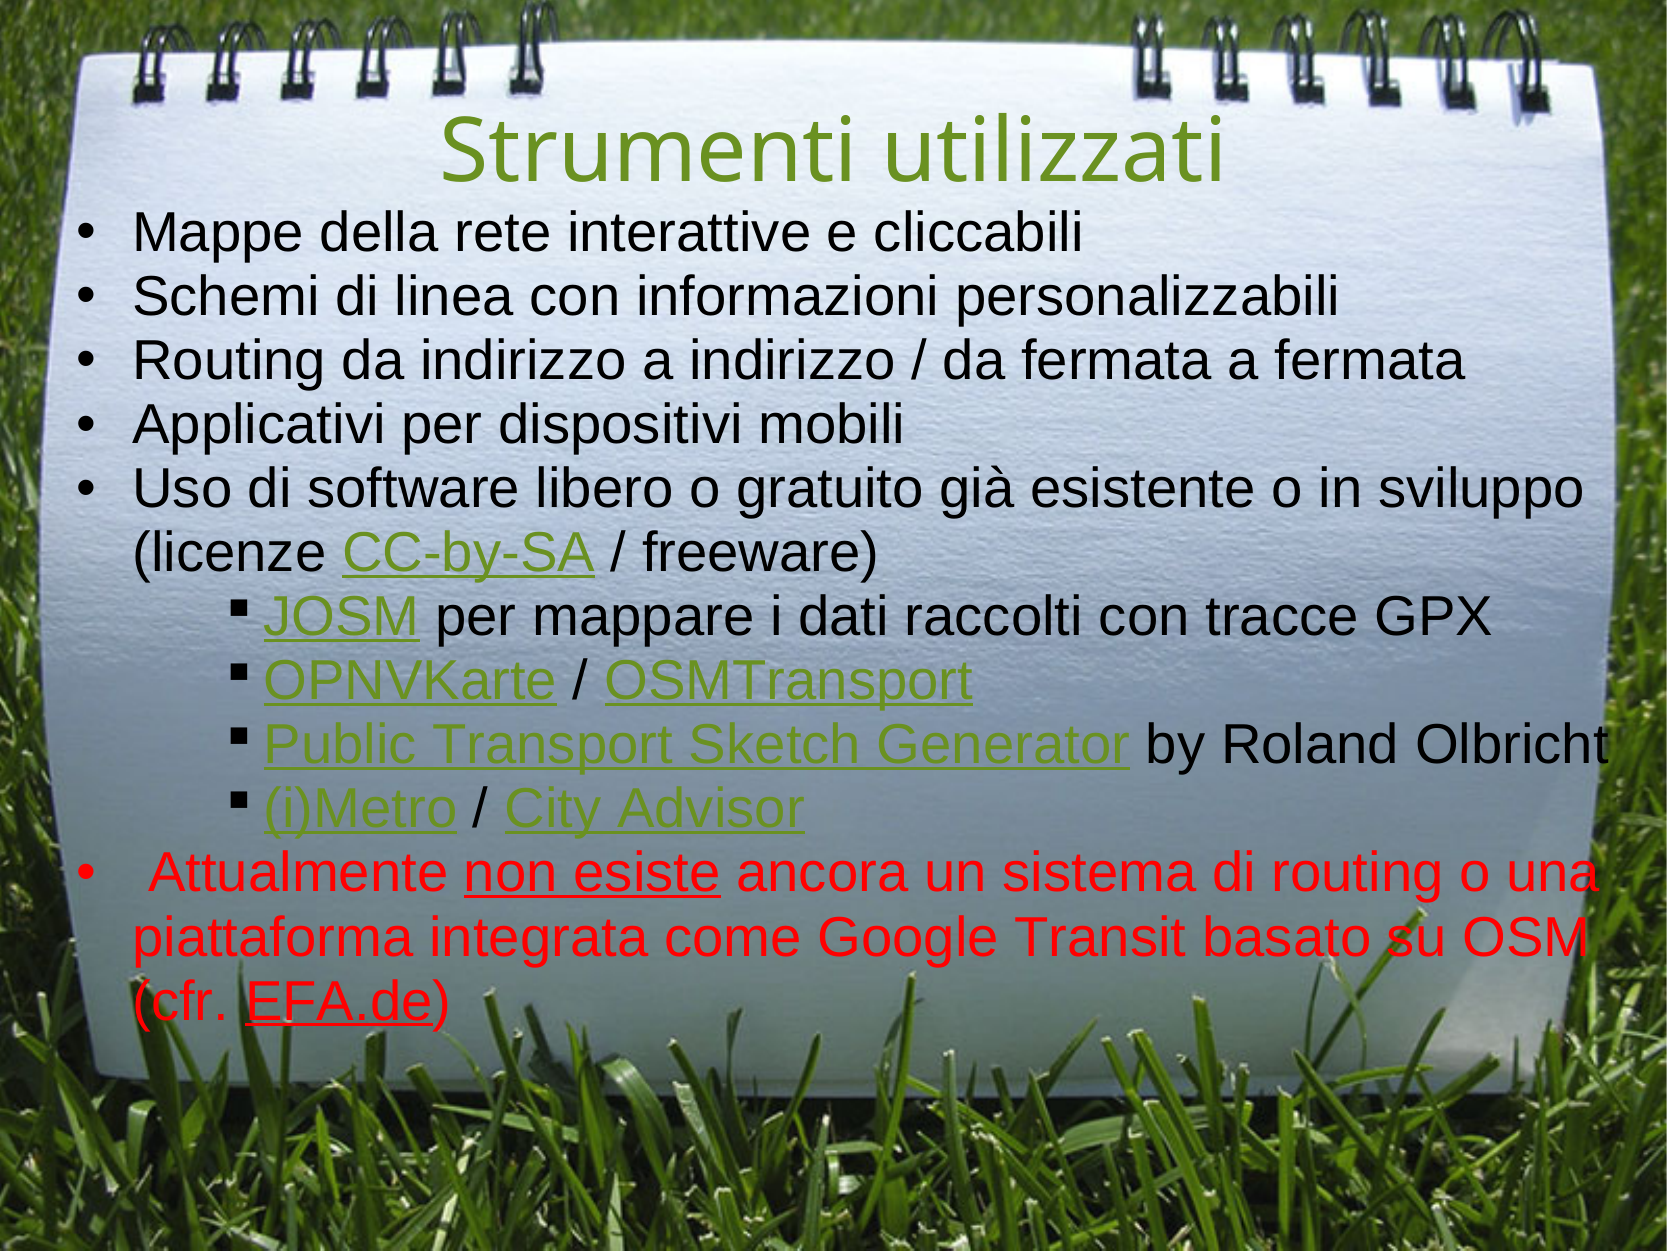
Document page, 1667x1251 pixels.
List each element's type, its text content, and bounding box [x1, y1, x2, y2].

list Mappe della rete interattive e cliccabili Schemi di linea con informazioni personalizzabili Routing da indirizzo a indirizzo / da fermata a fermata Applicativi per dispositivi mobili Uso di software libero o gratuito già esistente o in sviluppo (licenze CC-by-SA / freeware) JOSM per mappare i dati raccolti con tracce GPX OPNVKarte / OSMTransport Public Transport Sketch Generator by Roland Olbricht (i)Metro / City Advisor Attualmente non esiste ancora un sistema di routing o una piattaforma integrata come Google Transit basato su OSM (cfr. EFA.de) [57, 199, 1649, 1246]
picture [0, 0, 1667, 1251]
title Strumenti utilizzati [40, 99, 1627, 251]
